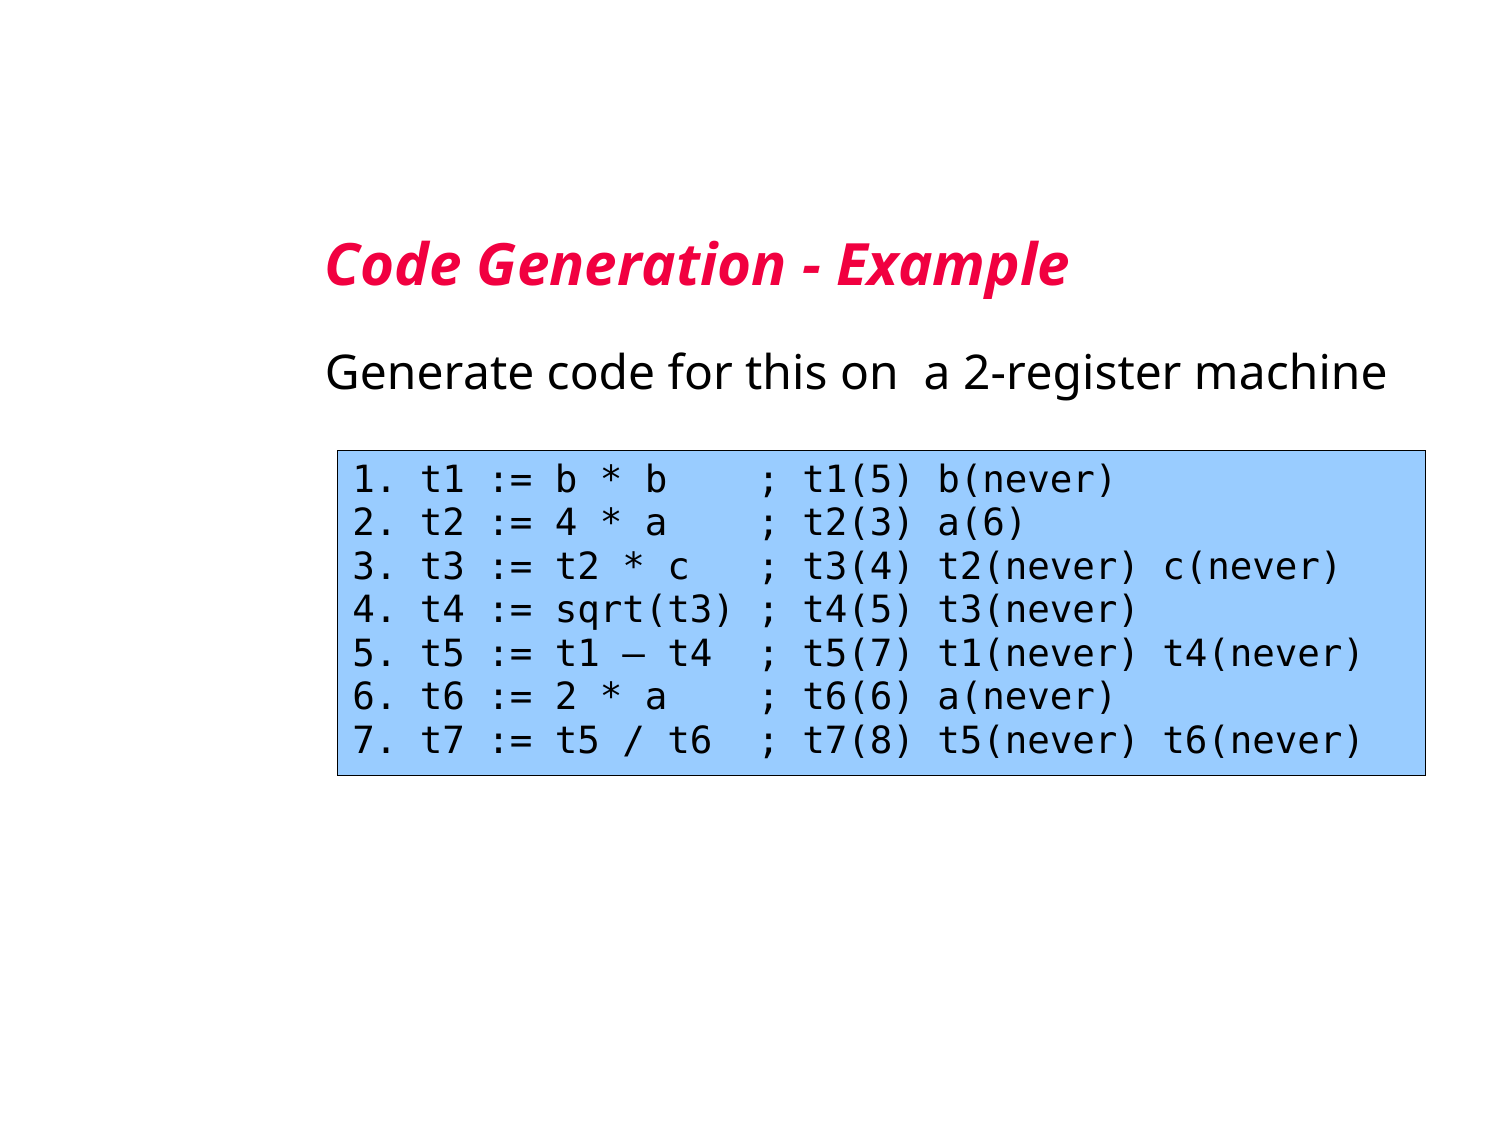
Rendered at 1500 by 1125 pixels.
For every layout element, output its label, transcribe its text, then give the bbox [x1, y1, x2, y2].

title Code Generation - Example [324, 194, 1450, 324]
list Generate code for this on a 2-register machine [324, 324, 1450, 1036]
text_box 1. t1 := b * b ; t1(5) b(never) 2. t2 := 4 * a ; t2(3) a(6) 3. t3 := t2 * c ; t3(4) t2(never) c(never) 4. t4 := sqrt(t3) ; t4(5) t3(never) 5. t5 := t1 – t4 ; t5(7) t1(never) t4(never) 6. t6 := 2 * a ; t6(6) a(never) 7. t7 := t5 / t6 ; t7(8) t5(never) t6(never) [337, 450, 1426, 776]
